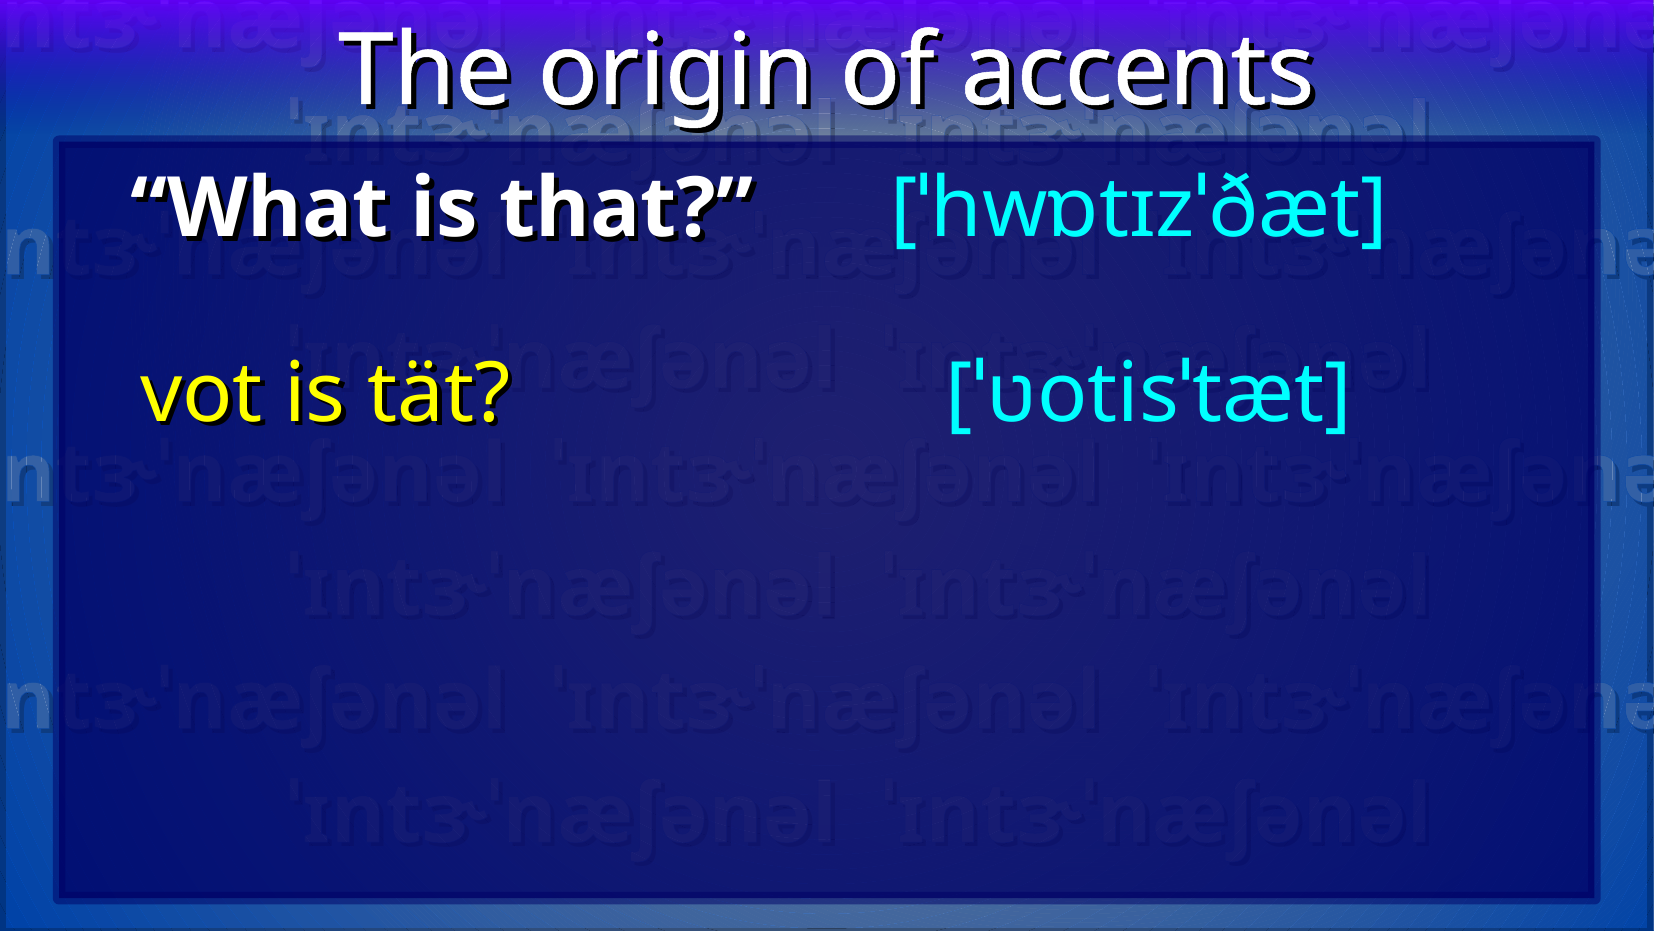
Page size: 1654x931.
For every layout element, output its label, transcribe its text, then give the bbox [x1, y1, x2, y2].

text_box “What is that?” [ˈhwɒtɪzˈðæt] vot is tät? [ˈʋotisˈtæt] [59, 141, 1595, 899]
text_box [0, 130, 1654, 931]
title The origin of accents [0, 0, 1654, 130]
